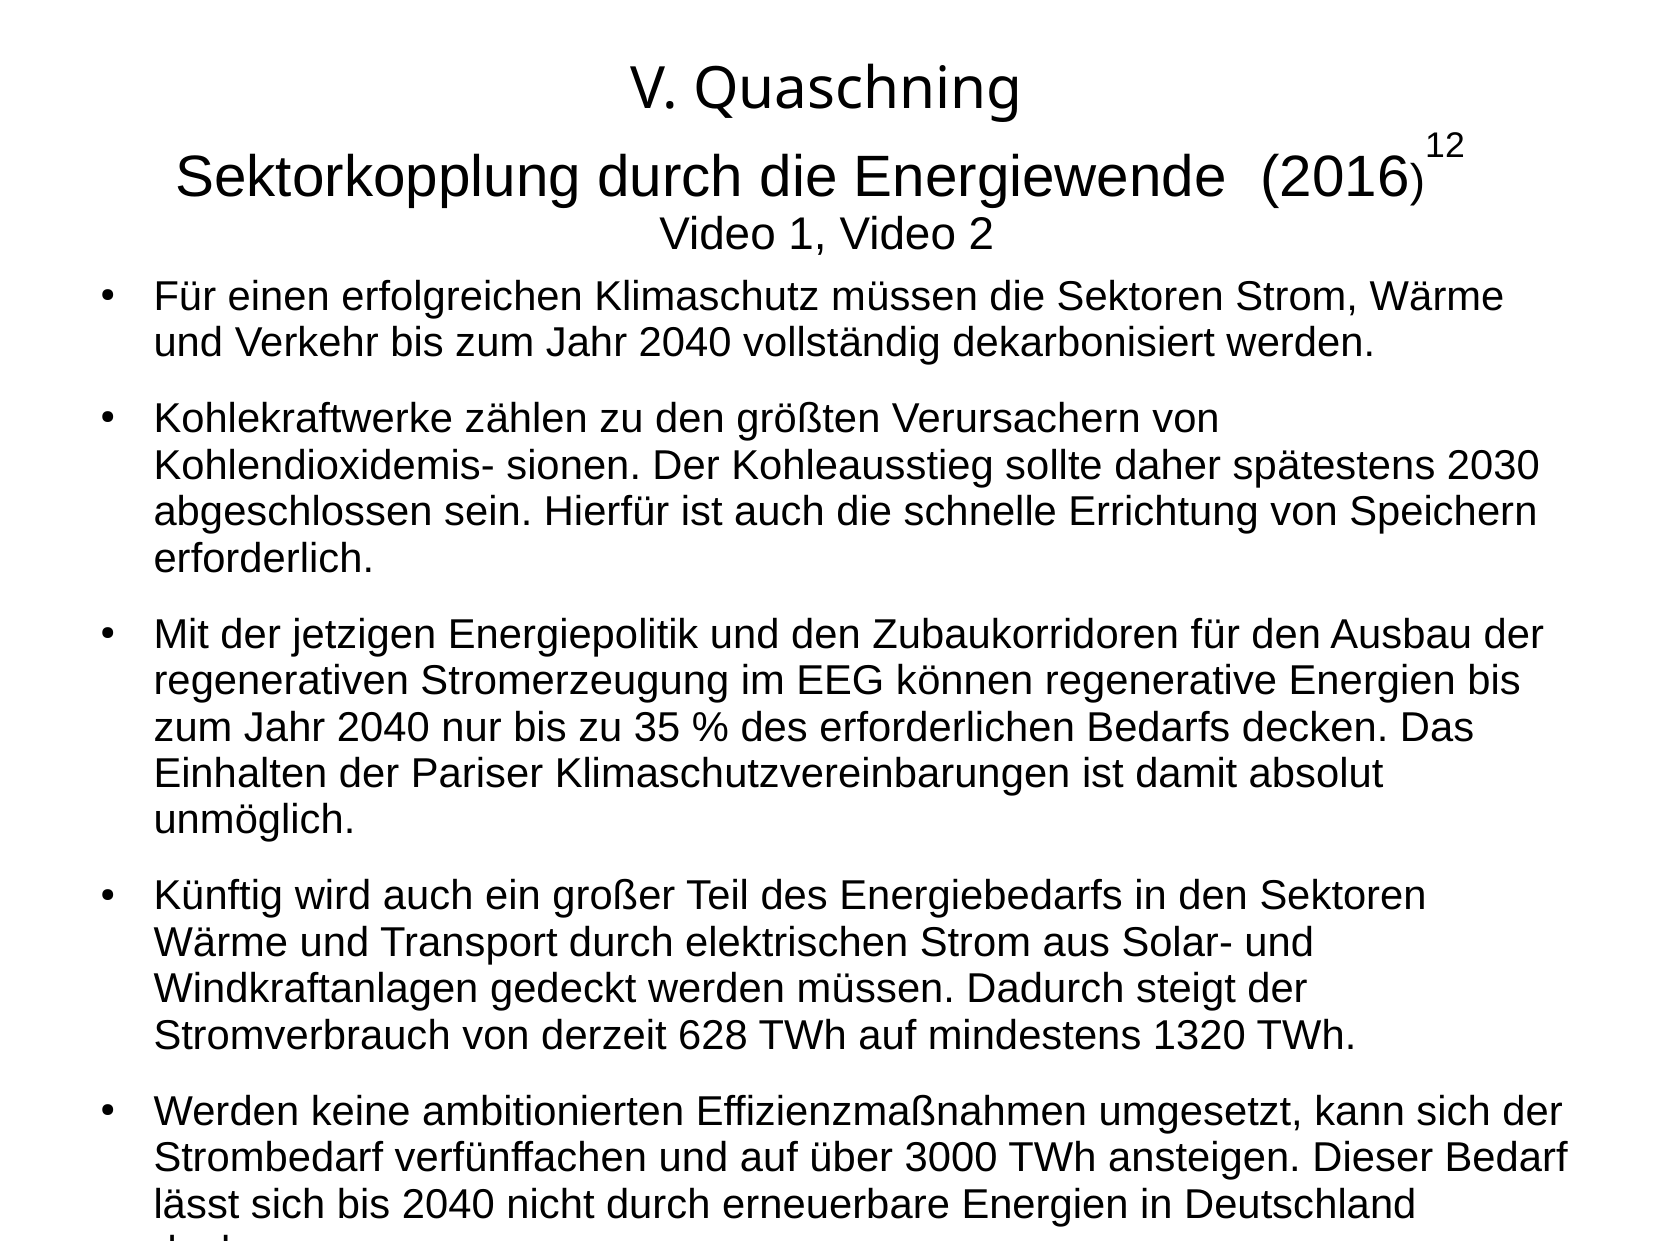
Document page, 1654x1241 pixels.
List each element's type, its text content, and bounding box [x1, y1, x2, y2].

list Für einen erfolgreichen Klimaschutz müssen die Sektoren Strom, Wärme und Verkehr bis zum Jahr 2040 vollständig dekarbonisiert werden. Kohlekraftwerke zählen zu den größten Verursachern von Kohlendioxidemis- sionen. Der Kohleausstieg sollte daher spätestens 2030 abgeschlossen sein. Hierfür ist auch die schnelle Errichtung von Speichern erforderlich. Mit der jetzigen Energiepolitik und den Zubaukorridoren für den Ausbau der regenerativen Stromerzeugung im EEG können regenerative Energien bis zum Jahr 2040 nur bis zu 35 % des erforderlichen Bedarfs decken. Das Einhalten der Pariser Klimaschutzvereinbarungen ist damit absolut unmöglich. Künftig wird auch ein großer Teil des Energiebedarfs in den Sektoren Wärme und Transport durch elektrischen Strom aus Solar- und Windkraftanlagen gedeckt werden müssen. Dadurch steigt der Stromverbrauch von derzeit 628 TWh auf mindestens 1320 TWh. Werden keine ambitionierten Effizienzmaßnahmen umgesetzt, kann sich der Strombedarf verfünffachen und auf über 3000 TWh ansteigen. Dieser Bedarf lässt sich bis 2040 nicht durch erneuerbare Energien in Deutschland decken. [82, 272, 1571, 1228]
title V. Quaschning Sektorkopplung durch die Energiewende (2016)12 Video 1, Video 2 [82, 49, 1571, 257]
